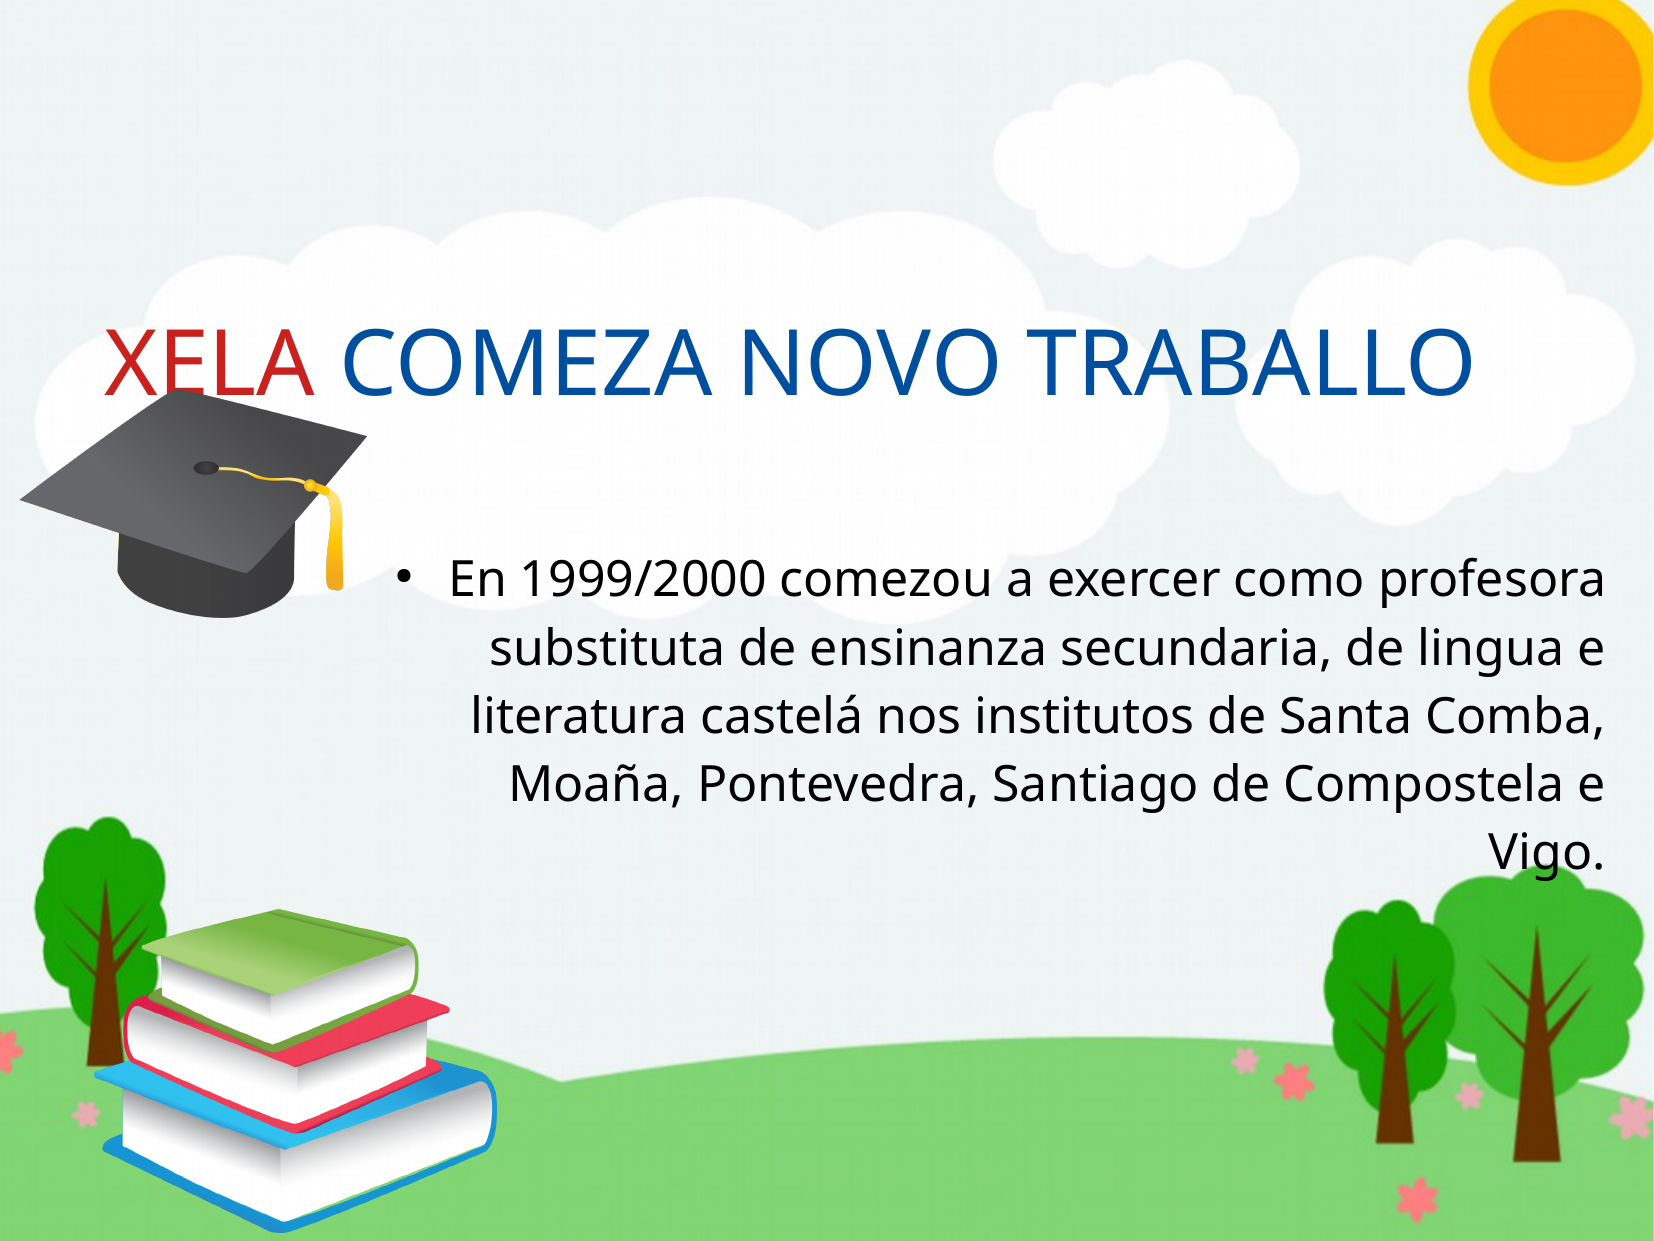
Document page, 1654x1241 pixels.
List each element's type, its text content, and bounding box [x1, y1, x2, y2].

picture [0, 0, 1654, 1241]
list En 1999/2000 comezou a exercer como profesora substituta de ensinanza secundaria, de lingua e literatura castelá nos institutos de Santa Comba, Moaña, Pontevedra, Santiago de Compostela e Vigo. [354, 543, 1607, 945]
title XELA COMEZA NOVO TRABALLO [59, 244, 1524, 477]
